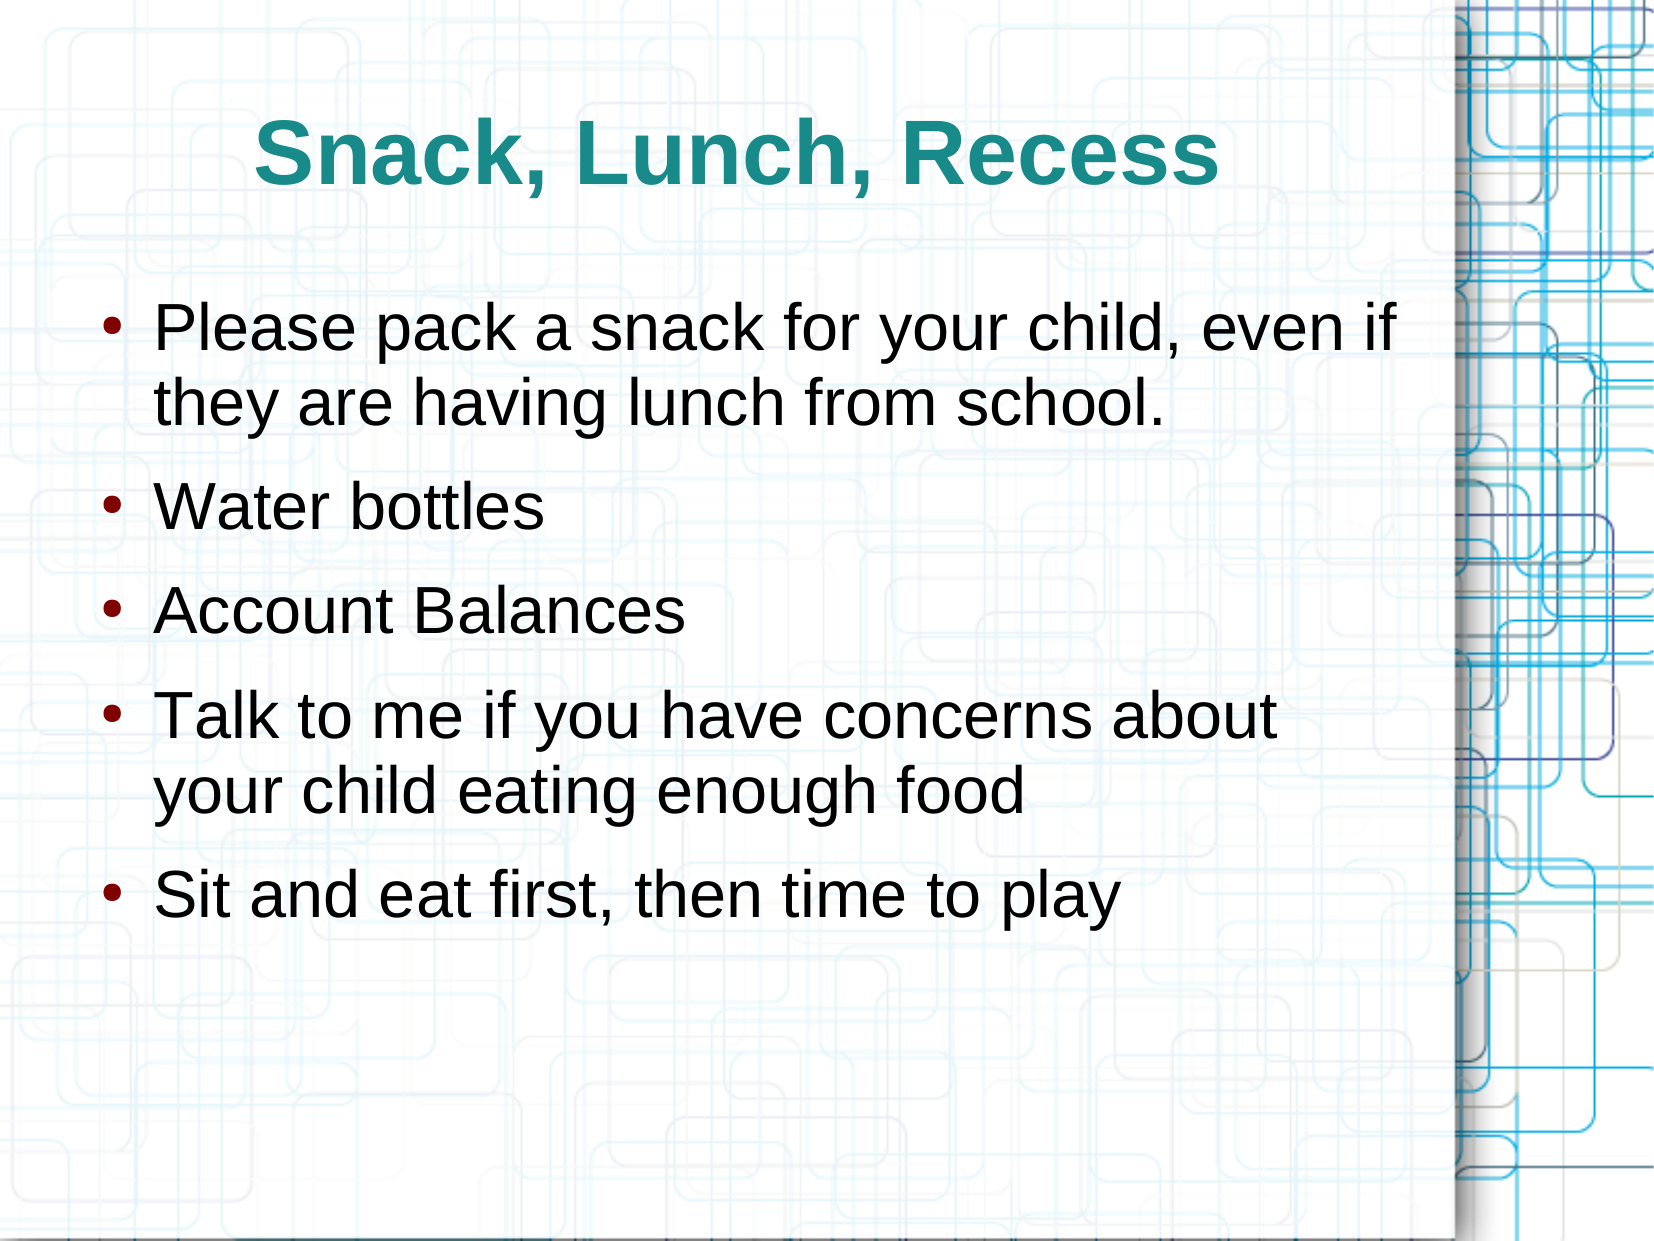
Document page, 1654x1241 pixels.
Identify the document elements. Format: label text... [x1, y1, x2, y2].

picture [0, 0, 1654, 1241]
list Please pack a snack for your child, even if they are having lunch from school. Water bottles Account Balances Talk to me if you have concerns about your child eating enough food Sit and eat first, then time to play [82, 290, 1418, 1109]
title Snack, Lunch, Recess [59, 49, 1418, 257]
